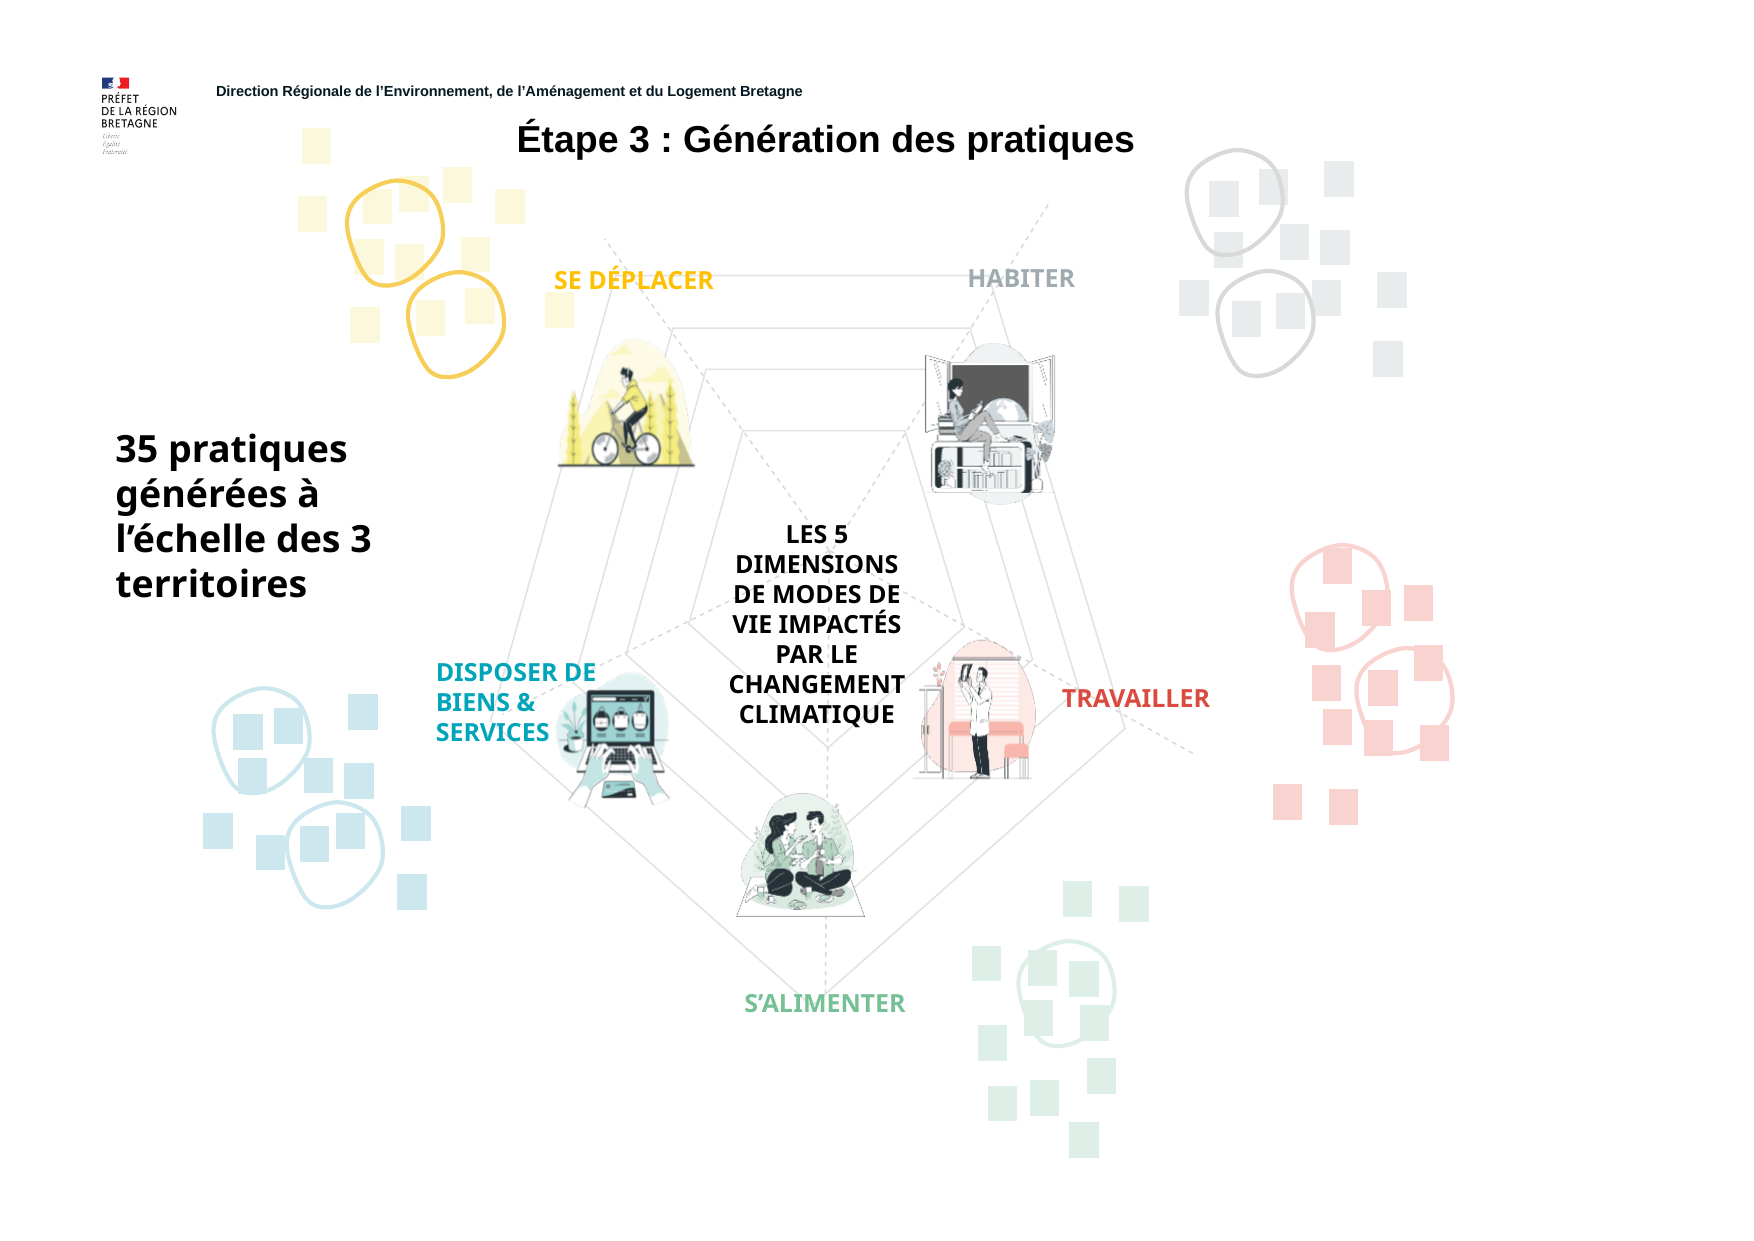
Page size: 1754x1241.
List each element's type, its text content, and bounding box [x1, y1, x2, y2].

text_box [397, 874, 427, 910]
text_box [1414, 645, 1443, 660]
text_box [1214, 232, 1243, 252]
text_box [1273, 784, 1302, 820]
text_box S’ALIMENTER [729, 981, 1080, 1025]
text_box [348, 694, 378, 730]
text_box [300, 826, 329, 862]
text_box [350, 307, 380, 343]
text_box [1028, 950, 1057, 981]
text_box [395, 244, 424, 280]
text_box [443, 167, 472, 203]
text_box [238, 758, 267, 791]
text_box [1364, 731, 1391, 756]
text_box [1404, 585, 1433, 621]
text_box [1312, 280, 1341, 316]
text_box [354, 262, 361, 275]
text_box [1378, 590, 1391, 626]
text_box [414, 272, 424, 280]
picture [540, 294, 714, 506]
text_box [1119, 886, 1149, 922]
text_box [1377, 272, 1407, 308]
text_box [336, 813, 365, 849]
text_box [1232, 301, 1261, 337]
text_box [1280, 224, 1309, 260]
text_box [304, 758, 333, 793]
text_box [1373, 341, 1403, 377]
text_box [1259, 169, 1280, 205]
text_box [1085, 1017, 1109, 1041]
text_box [1276, 293, 1305, 329]
text_box [1069, 961, 1099, 997]
picture [716, 757, 880, 957]
text_box [1080, 1005, 1109, 1037]
text_box [1420, 725, 1449, 761]
text_box [1323, 548, 1352, 584]
text_box [1069, 1122, 1099, 1158]
text_box [363, 189, 392, 224]
text_box [978, 1025, 1007, 1061]
picture [92, 66, 186, 165]
text_box [1030, 1080, 1059, 1116]
text_box [1034, 1025, 1053, 1036]
text_box DISPOSER DE BIENS & SERVICES [421, 649, 540, 754]
text_box [203, 813, 233, 849]
text_box [1323, 709, 1352, 745]
text_box SE DÉPLACER [539, 257, 870, 302]
text_box [344, 763, 374, 799]
text_box TRAVAILLER [1052, 675, 1306, 719]
text_box Étape 3 : Génération des pratiques [502, 108, 1181, 177]
text_box [1420, 725, 1438, 742]
text_box [988, 1086, 1017, 1121]
picture [918, 336, 1062, 511]
picture [899, 618, 1052, 804]
text_box [416, 300, 445, 336]
text_box [1320, 230, 1350, 265]
text_box Direction Régionale de l’Environnement, de l’Aménagement et du Logement Bretagne [201, 73, 819, 107]
text_box [1362, 590, 1385, 626]
text_box 35 pratiques générées à l’échelle des 3 territoires [101, 417, 463, 612]
text_box [399, 183, 429, 212]
text_box [1414, 652, 1443, 681]
text_box [972, 946, 1001, 981]
text_box [1278, 169, 1288, 205]
text_box [274, 708, 303, 744]
text_box [461, 237, 490, 272]
text_box [495, 189, 525, 224]
text_box HABITER [952, 255, 1303, 299]
text_box [1063, 881, 1092, 917]
text_box [399, 176, 429, 188]
text_box [1305, 638, 1313, 648]
text_box [1305, 612, 1335, 647]
text_box [401, 806, 431, 841]
text_box [1179, 299, 1209, 316]
text_box [1329, 789, 1358, 825]
text_box [1312, 665, 1341, 701]
text_box [256, 835, 285, 870]
picture [540, 649, 685, 825]
text_box [1368, 670, 1398, 706]
text_box [302, 128, 331, 164]
text_box [298, 196, 327, 232]
text_box [354, 239, 384, 275]
text_box [233, 714, 263, 750]
text_box [1087, 1058, 1116, 1094]
text_box [1024, 1025, 1033, 1036]
text_box LES 5 DIMENSIONS DE MODES DE VIE IMPACTÉS PAR LE CHANGEMENT CLIMATIQUE [703, 511, 931, 736]
text_box [465, 288, 495, 324]
text_box [1324, 161, 1354, 197]
text_box [1209, 181, 1239, 217]
text_box [1366, 720, 1393, 750]
